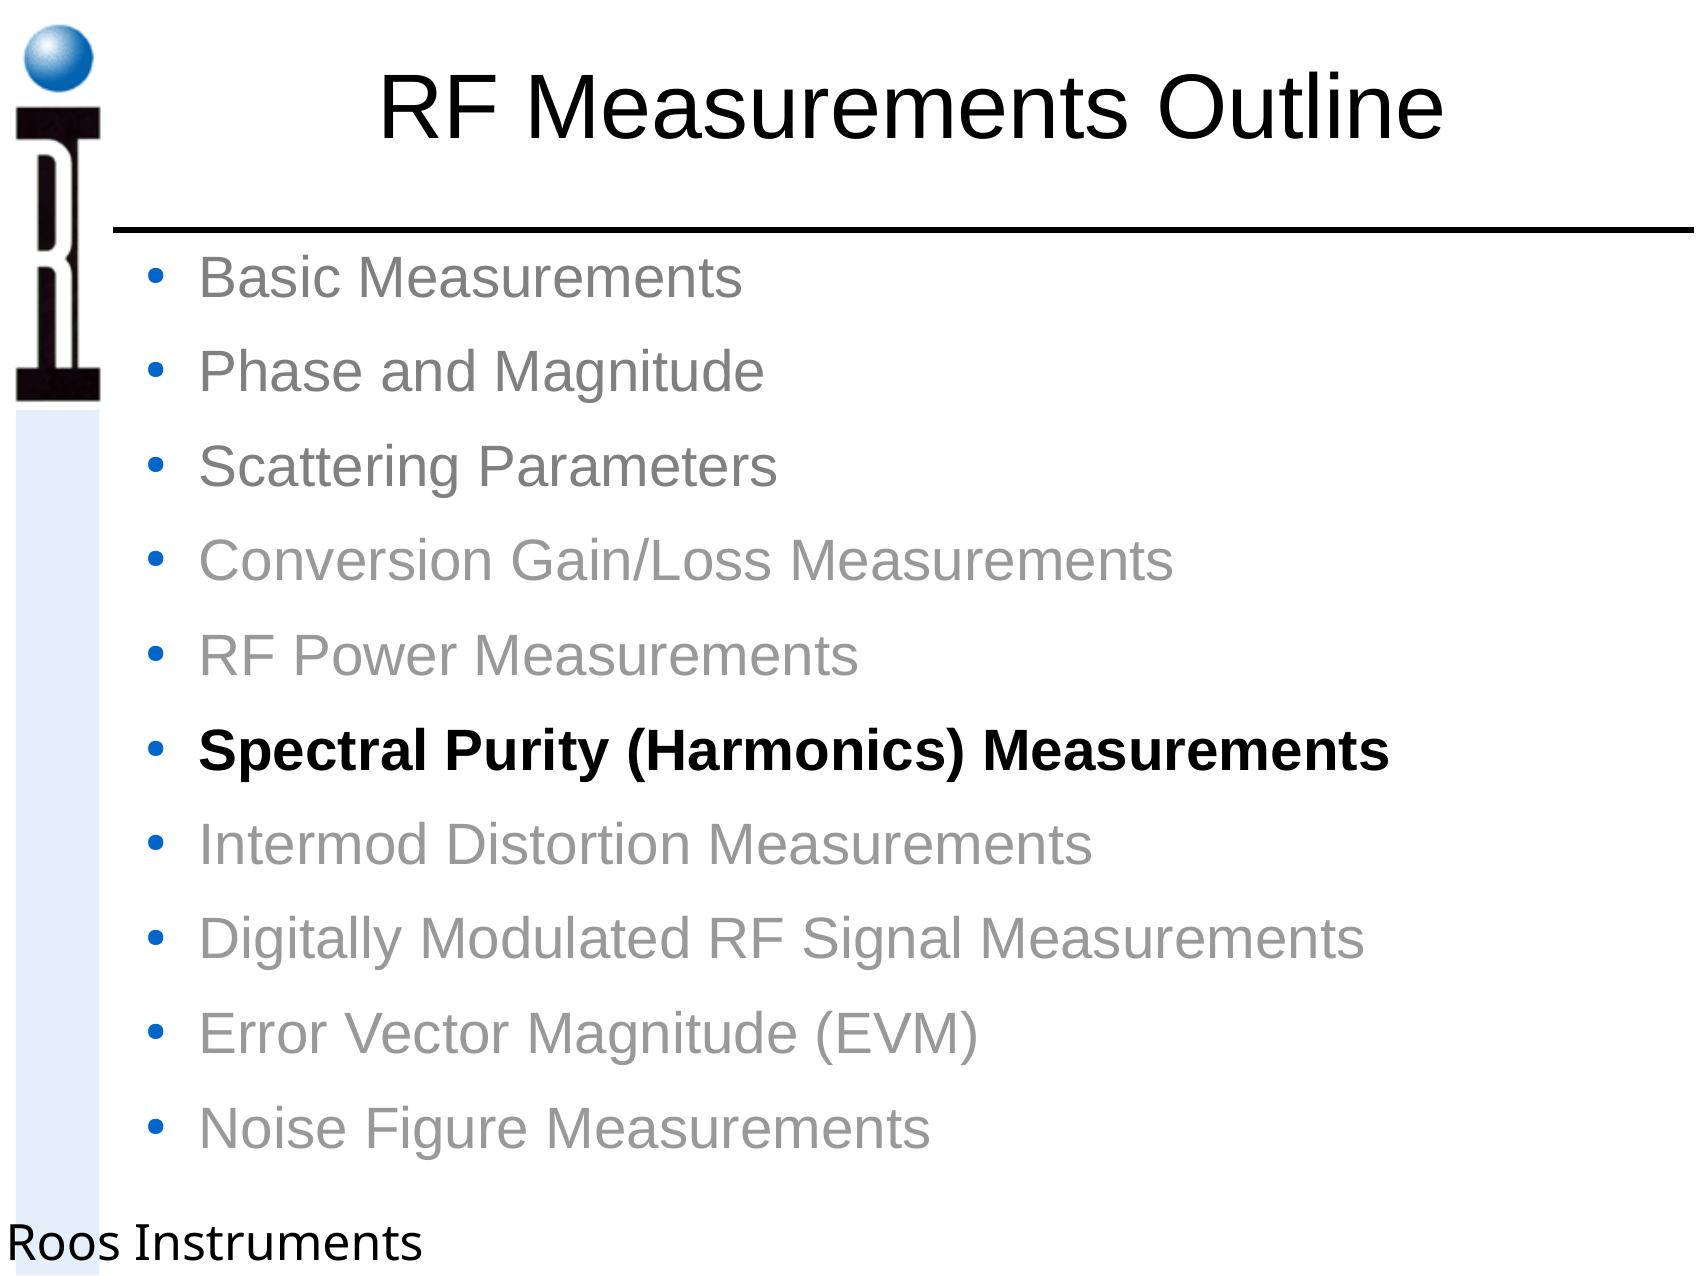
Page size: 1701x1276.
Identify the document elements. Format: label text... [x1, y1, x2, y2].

picture [11, 20, 106, 409]
list Basic Measurements Phase and Magnitude Scattering Parameters Conversion Gain/Loss Measurements RF Power Measurements Spectral Purity (Harmonics) Measurements Intermod Distortion Measurements Digitally Modulated RF Signal Measurements Error Vector Magnitude (EVM) Noise Figure Measurements [127, 244, 1701, 1160]
title RF Measurements Outline [124, 0, 1701, 214]
